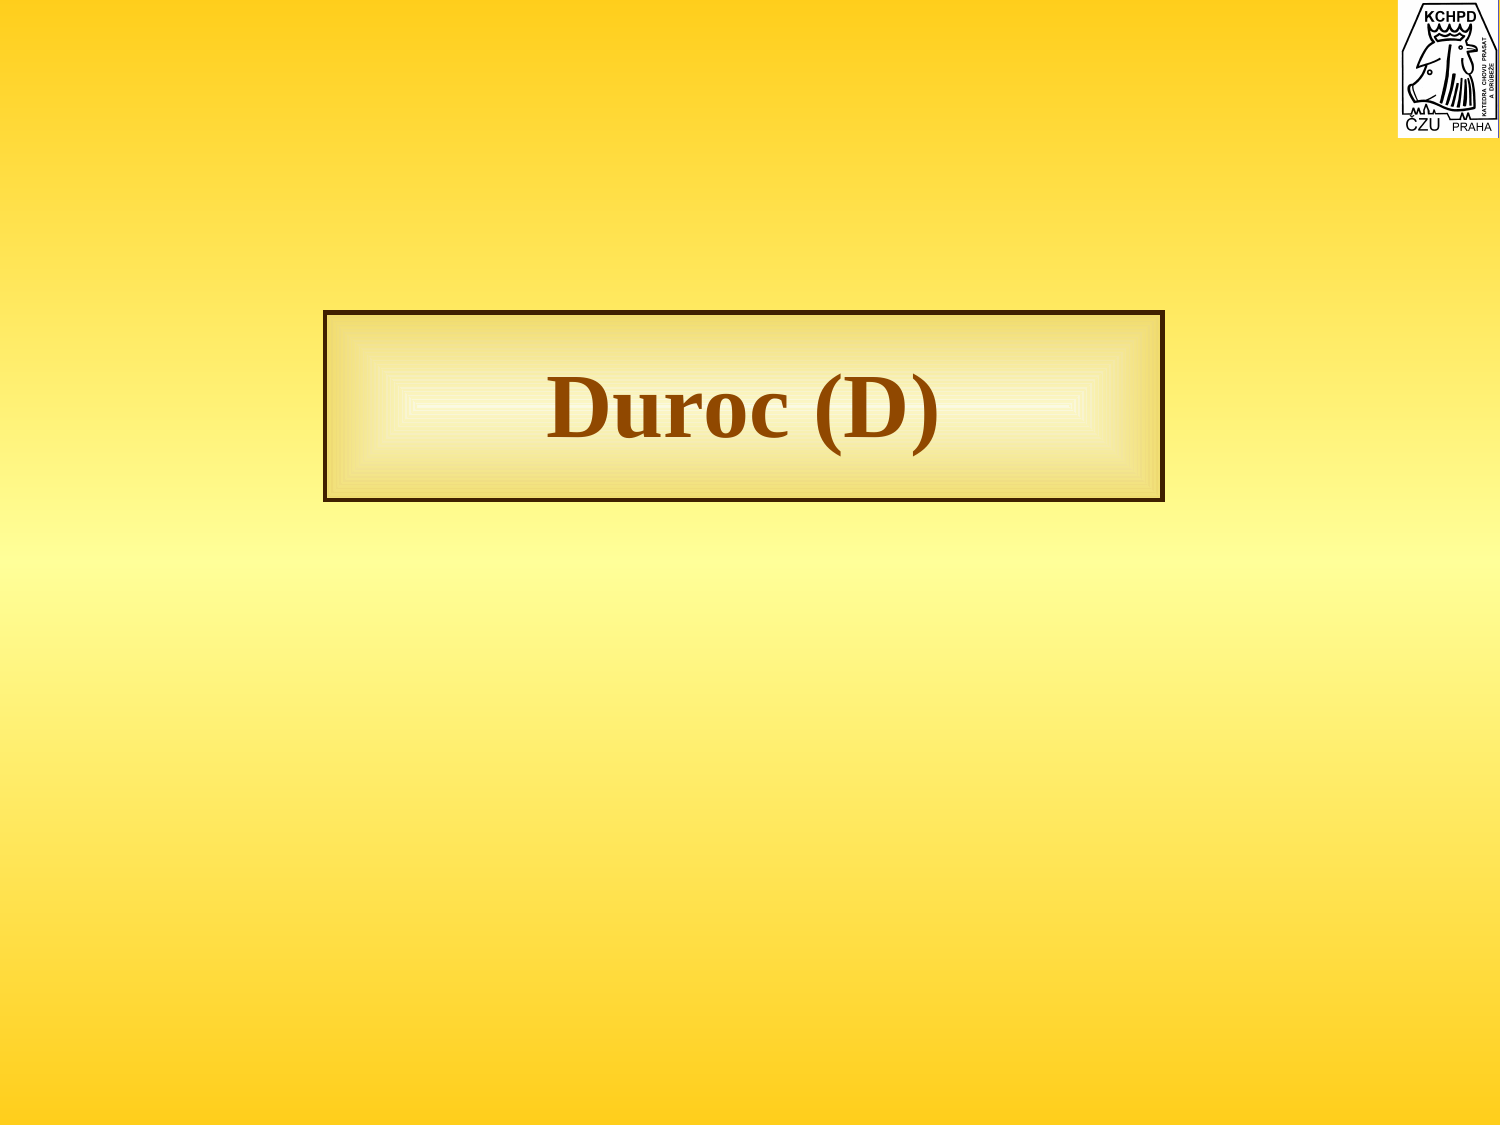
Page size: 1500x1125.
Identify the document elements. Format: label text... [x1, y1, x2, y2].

chart [1397, 0, 1500, 140]
title Duroc (D) [324, 312, 1163, 501]
